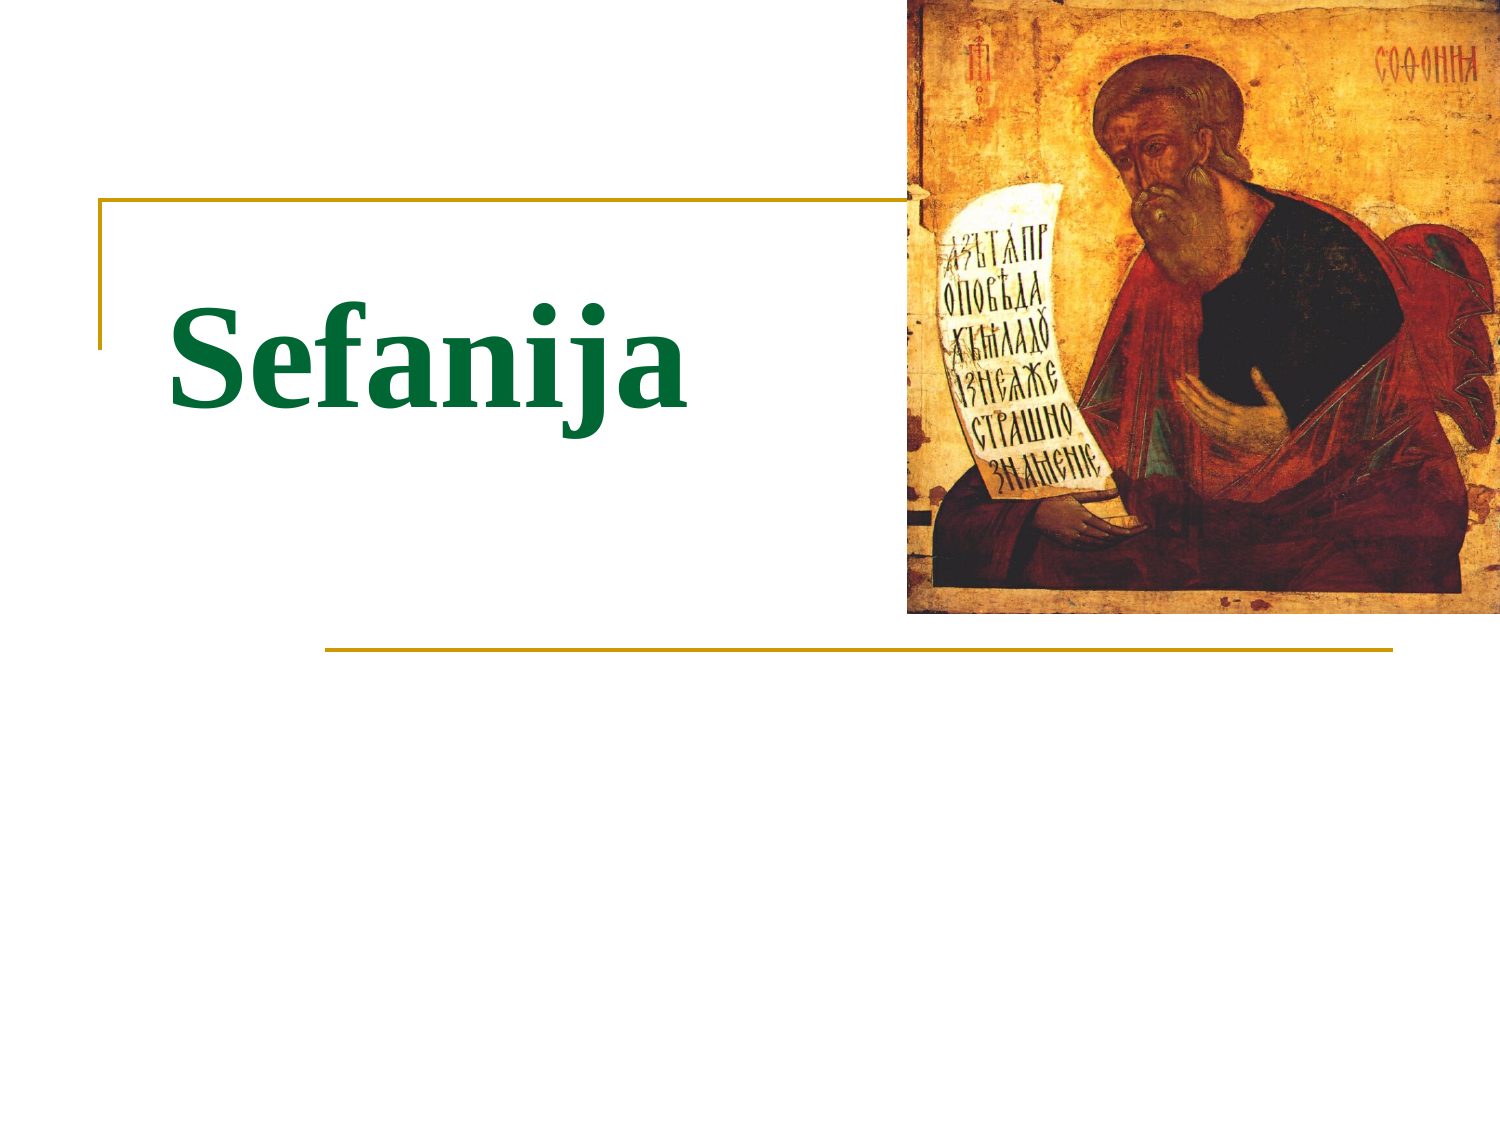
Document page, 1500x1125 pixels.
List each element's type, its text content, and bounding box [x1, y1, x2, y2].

title Sefanija [149, 249, 907, 538]
picture [907, 0, 1500, 615]
